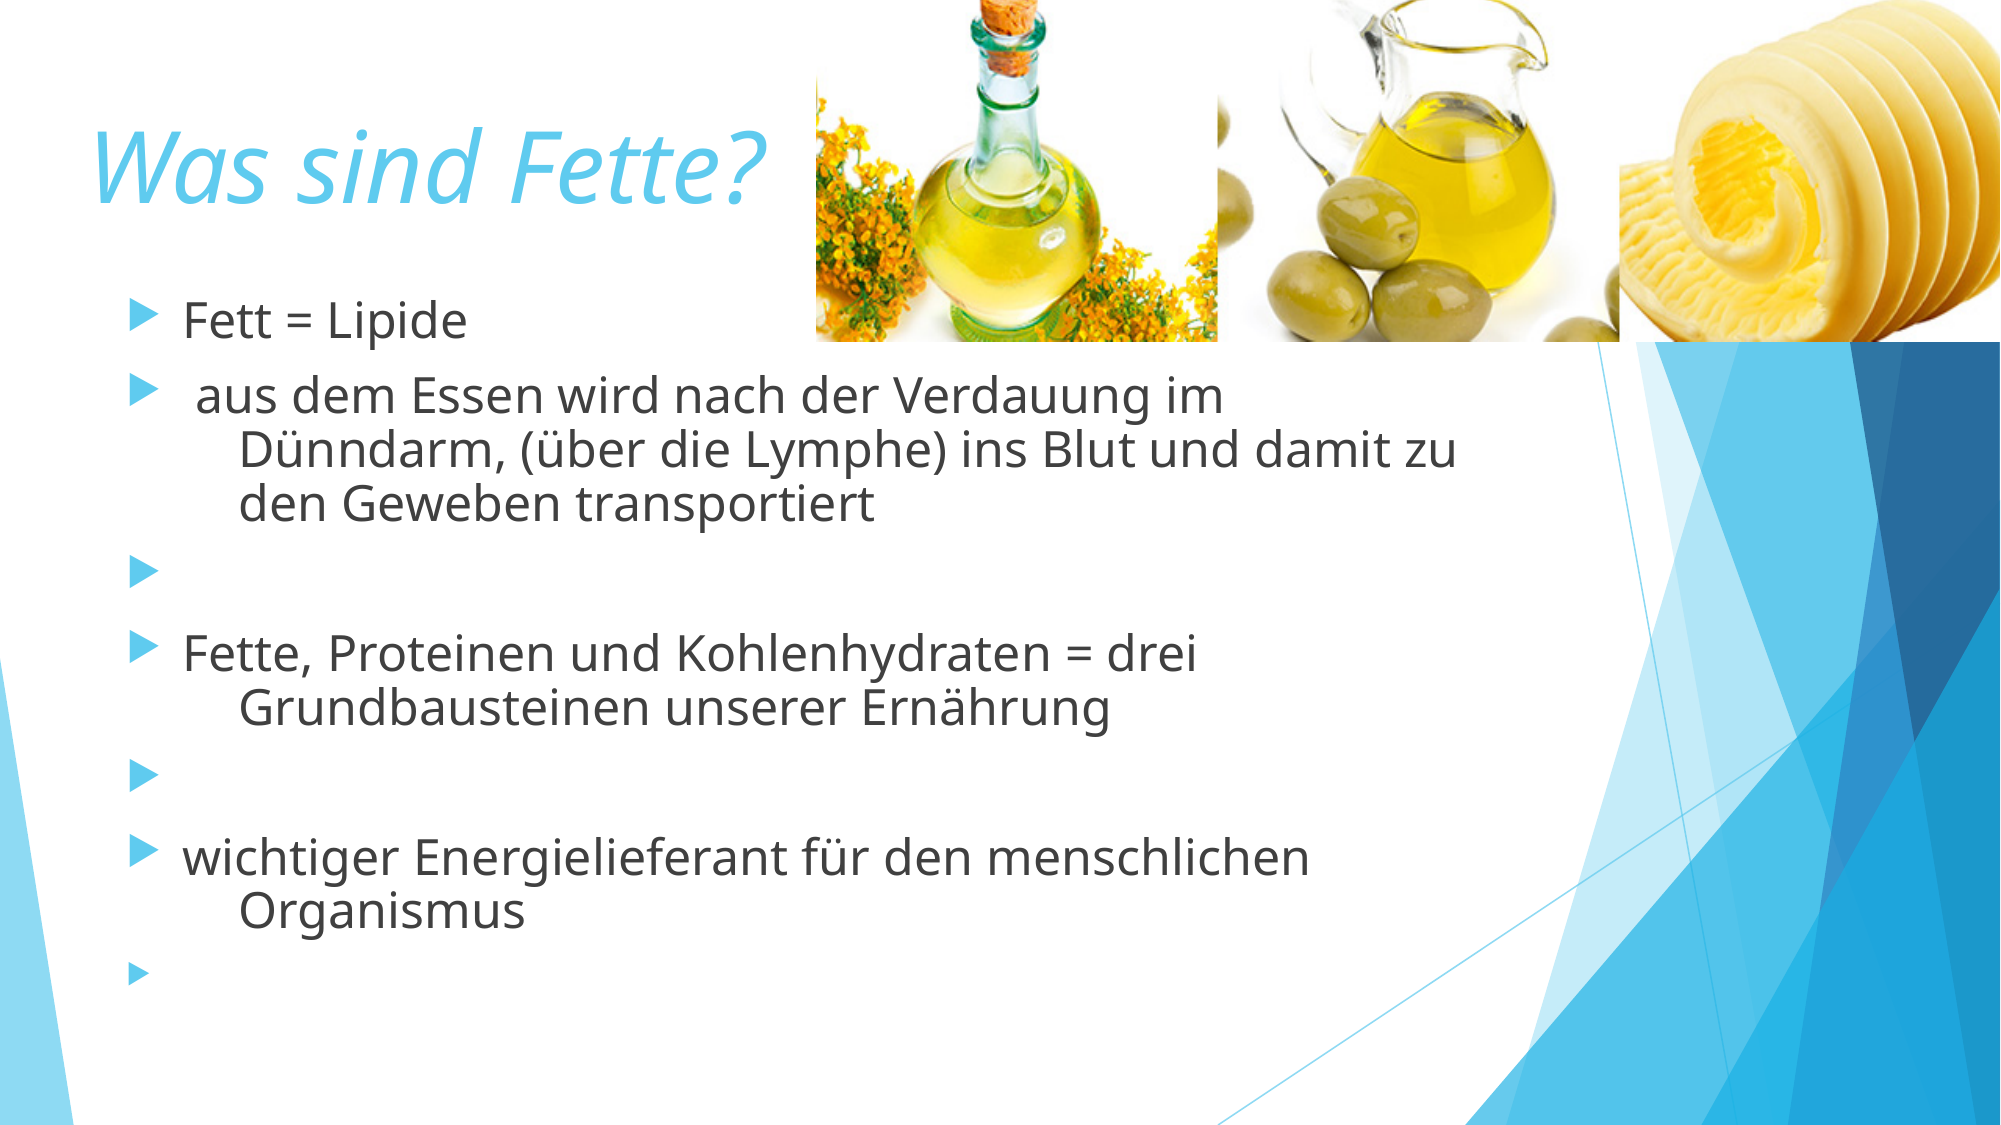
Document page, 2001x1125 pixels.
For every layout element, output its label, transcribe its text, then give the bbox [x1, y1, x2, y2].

list Fett = Lipide aus dem Essen wird nach der Verdauung im Dünndarm, (über die Lymphe) ins Blut und damit zu den Geweben transportiert Fette, Proteinen und Kohlenhydraten = drei Grundbausteinen unserer Ernährung wichtiger Energielieferant für den menschlichen Organismus [111, 288, 1522, 992]
title Was sind Fette? [72, 95, 816, 313]
picture [816, 0, 2000, 342]
